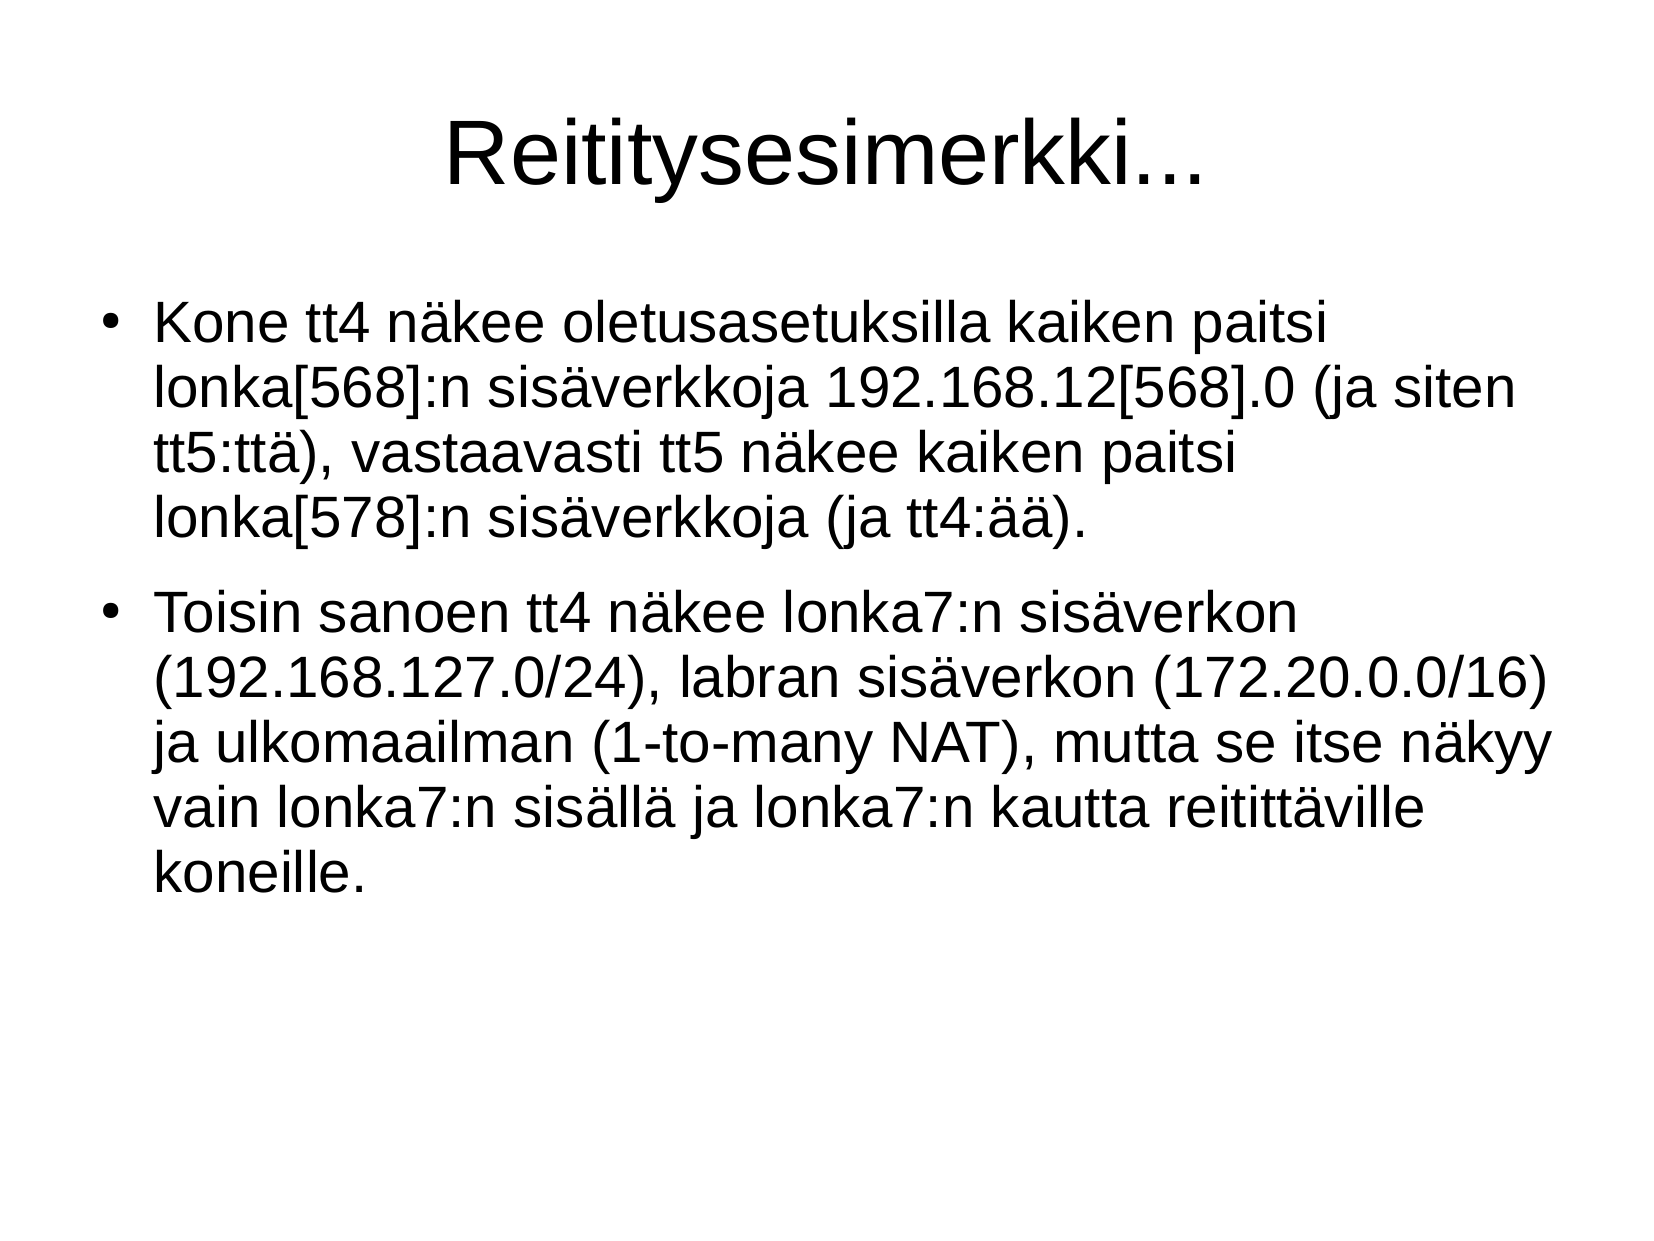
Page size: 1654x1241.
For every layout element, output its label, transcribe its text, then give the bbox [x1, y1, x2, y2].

list Kone tt4 näkee oletusasetuksilla kaiken paitsi lonka[568]:n sisäverkkoja 192.168.12[568].0 (ja siten tt5:ttä), vastaavasti tt5 näkee kaiken paitsi lonka[578]:n sisäverkkoja (ja tt4:ää). Toisin sanoen tt4 näkee lonka7:n sisäverkon (192.168.127.0/24), labran sisäverkon (172.20.0.0/16) ja ulkomaailman (1-to-many NAT), mutta se itse näkyy vain lonka7:n sisällä ja lonka7:n kautta reitittäville koneille. [82, 290, 1571, 1010]
title Reititysesimerkki... [82, 49, 1571, 257]
